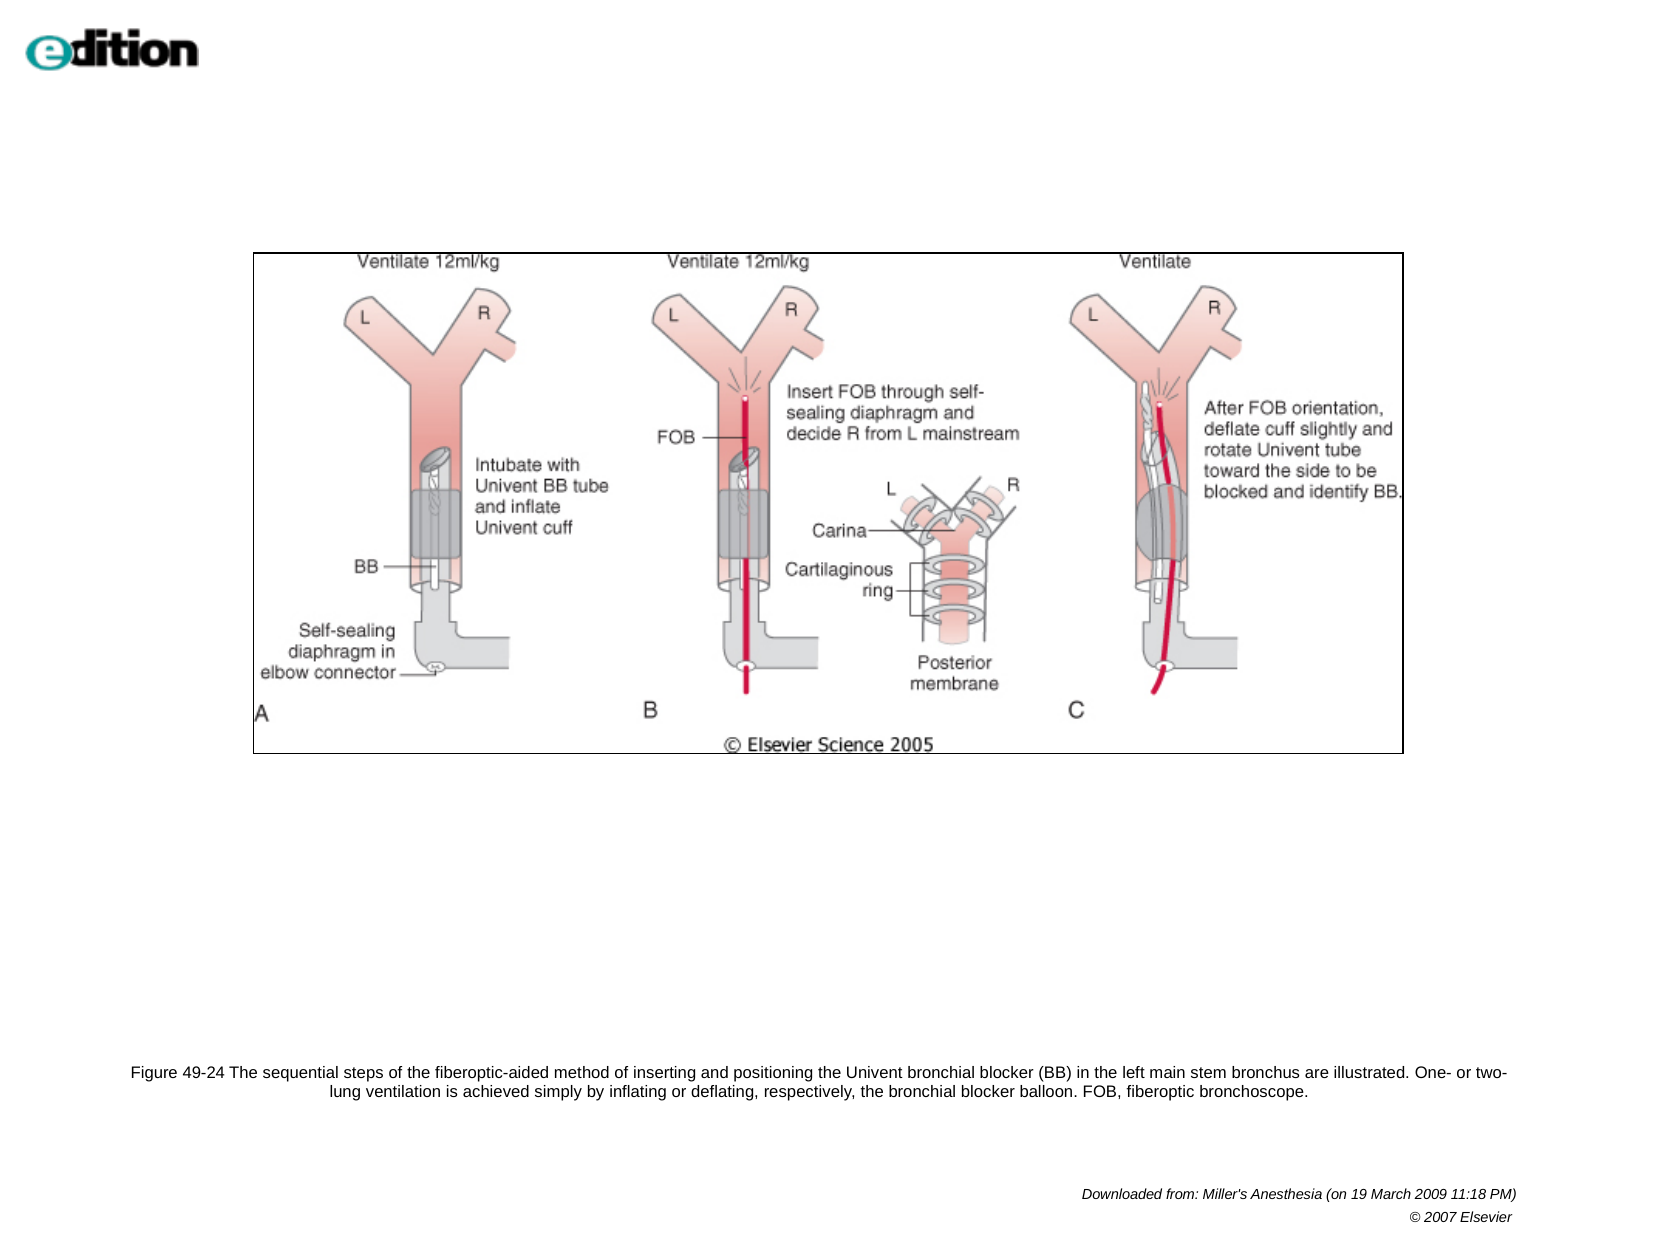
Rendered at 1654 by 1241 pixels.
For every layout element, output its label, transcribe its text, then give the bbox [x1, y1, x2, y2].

picture [254, 253, 1403, 753]
text_box © 2007 Elsevier [723, 1201, 1531, 1234]
picture [19, 20, 199, 78]
text_box Downloaded from: Miller's Anesthesia (on 19 March 2009 11:18 PM) [724, 1178, 1532, 1211]
text_box Figure 49-24 The sequential steps of the fiberoptic-aided method of inserting and positioning the Univent bronchial blocker (BB) in the left main stem bronchus are illustrated. One- or two-lung ventilation is achieved simply by inflating or deflating, respectively, the bronchial blocker balloon. FOB, fiberoptic bronchoscope. [110, 1055, 1530, 1109]
